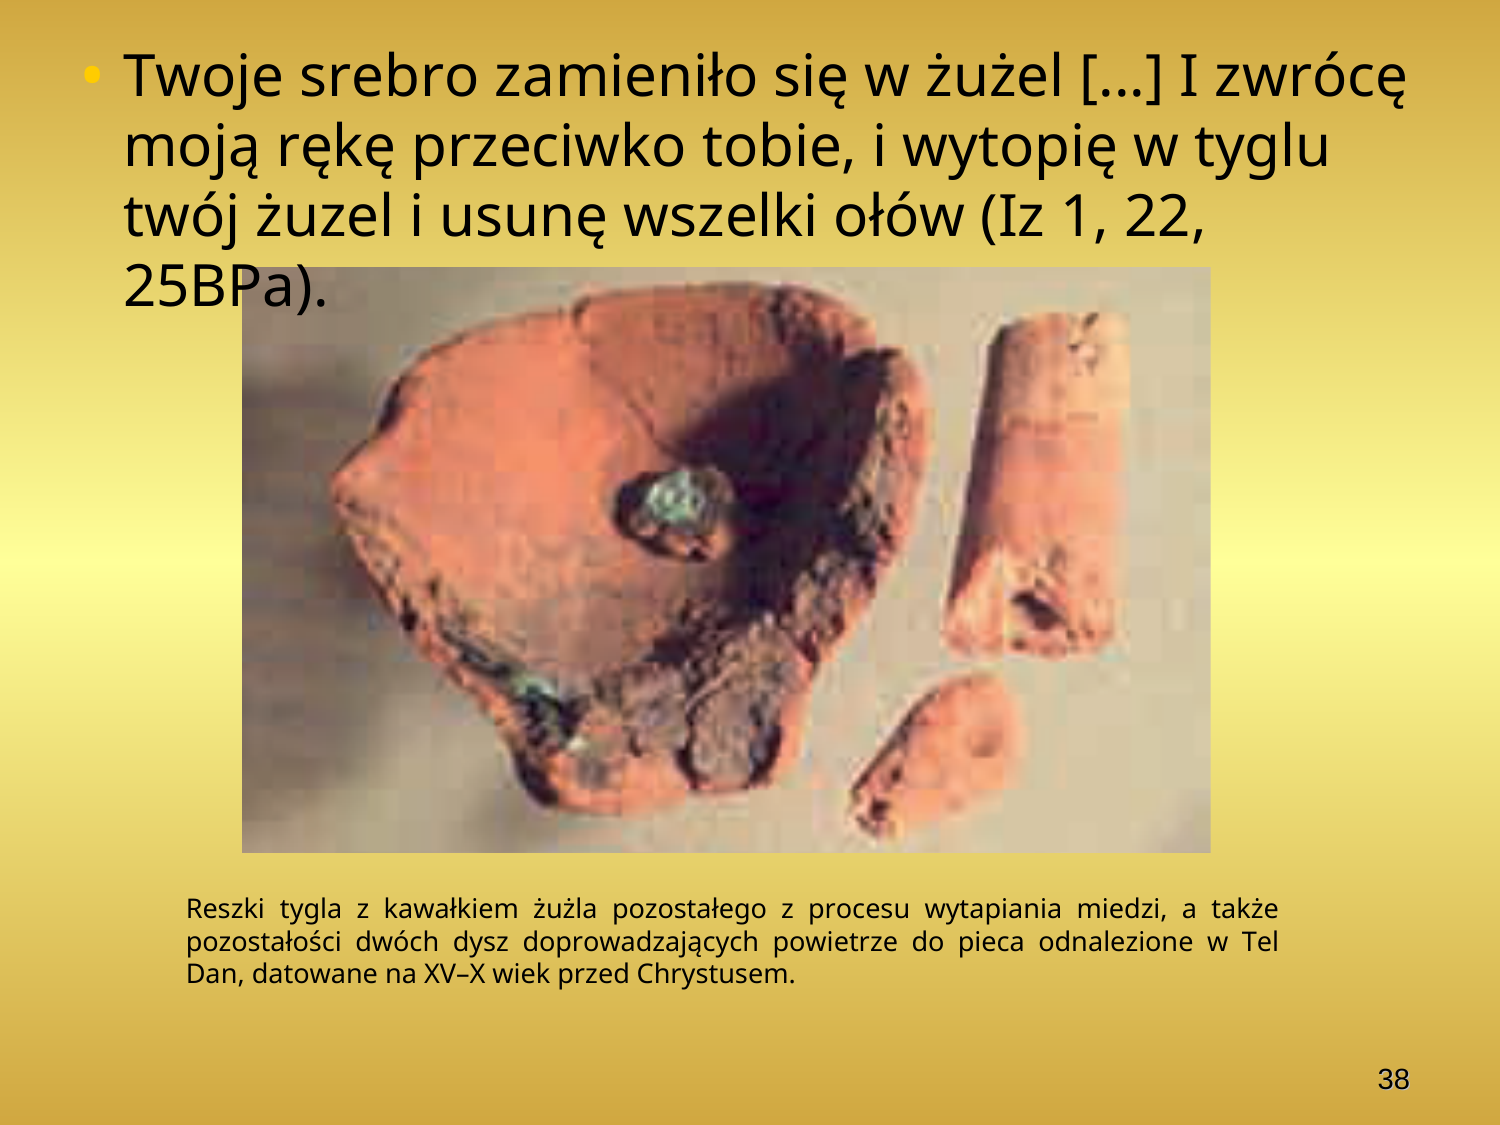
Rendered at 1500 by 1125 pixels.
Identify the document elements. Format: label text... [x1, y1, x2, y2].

list Twoje srebro zamieniło się w żużel [...] I zwrócę moją rękę przeciwko tobie, i wytopię w tyglu twój żuzel i usunę wszelki ołów (Iz 1, 22, 25BPa). [64, 31, 1436, 356]
text_box <numer> [1074, 1024, 1426, 1103]
picture [242, 356, 1211, 853]
text_box Reszki tygla z kawałkiem żużla pozostałego z procesu wytapiania miedzi, a także pozostałości dwóch dysz doprowadzających powietrze do pieca odnalezione w Tel Dan, datowane na XV–X wiek przed Chrystusem. [171, 881, 1294, 997]
